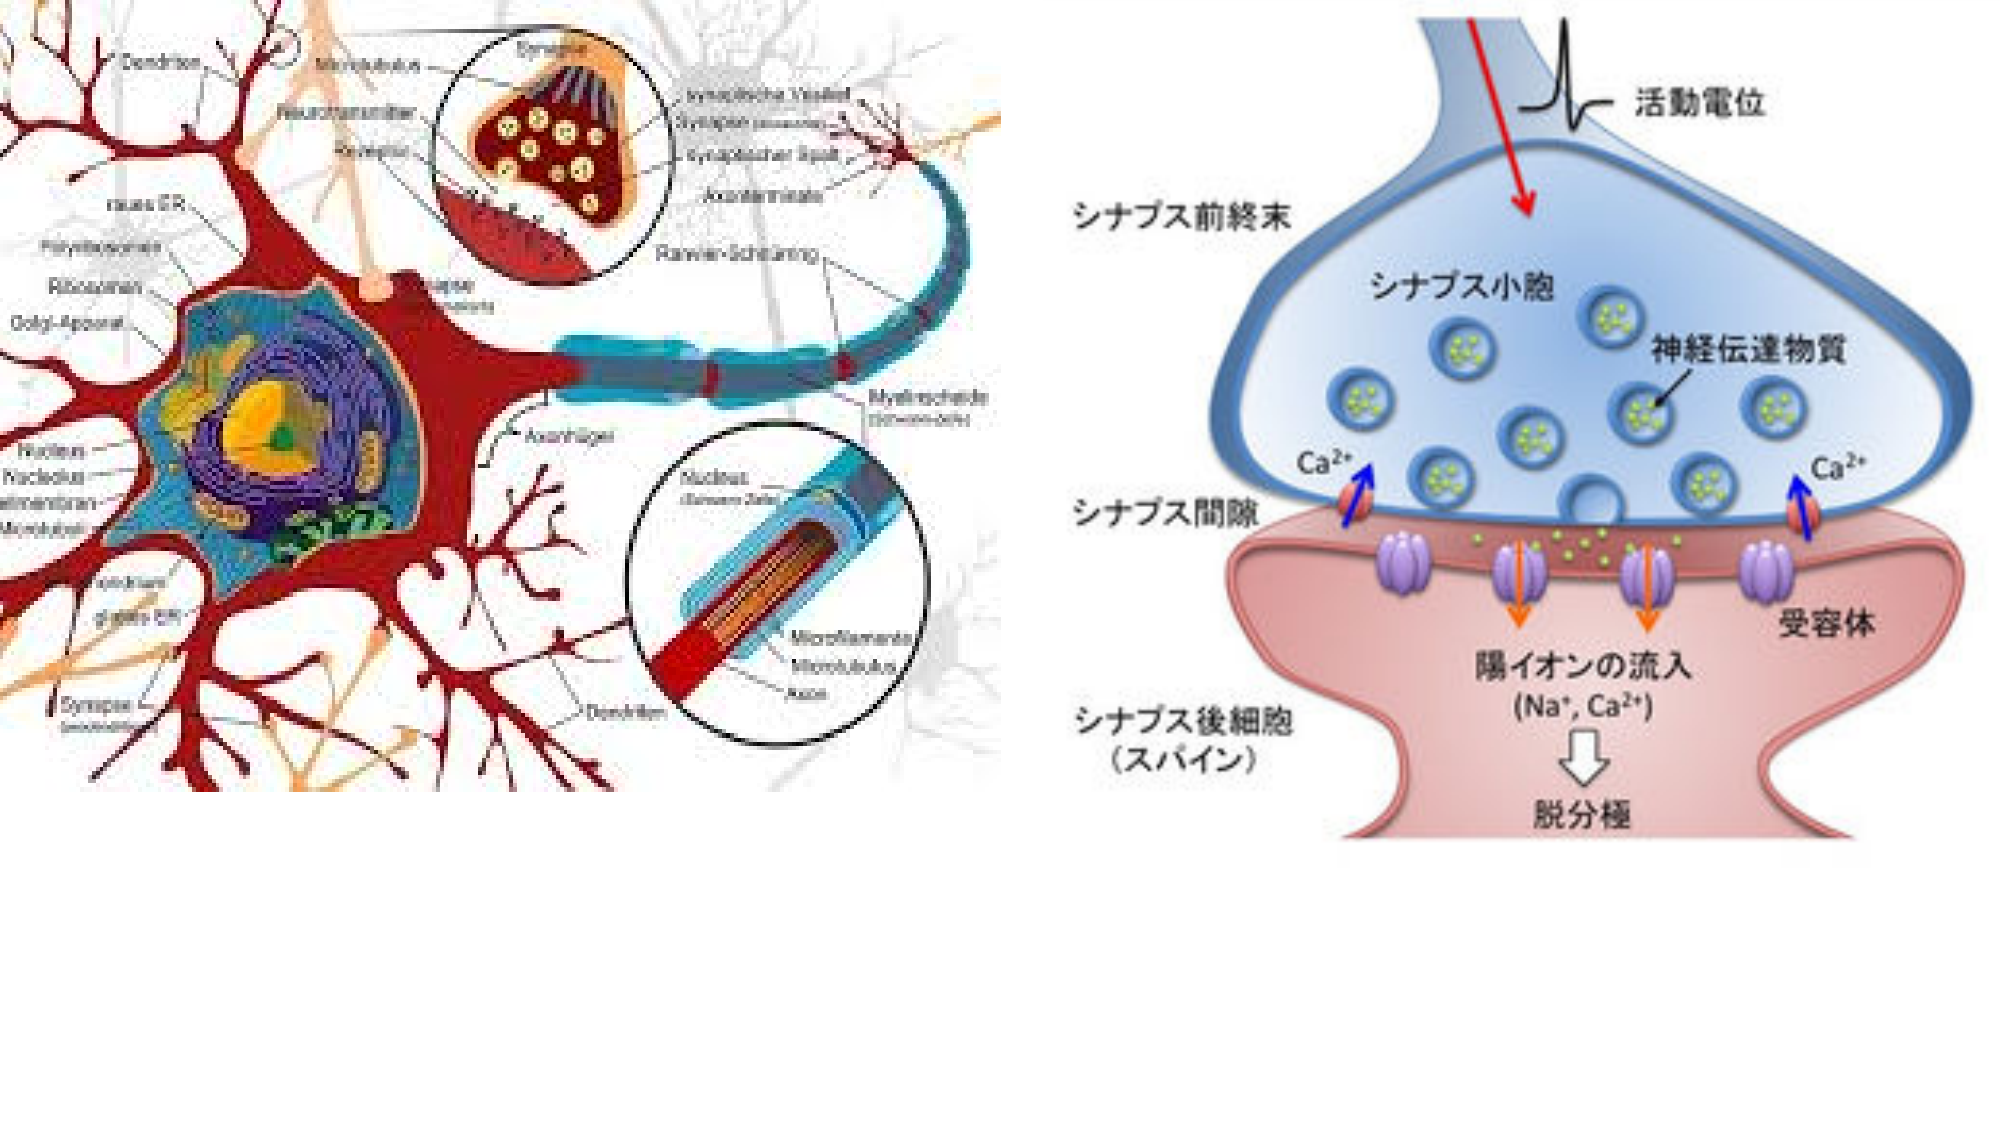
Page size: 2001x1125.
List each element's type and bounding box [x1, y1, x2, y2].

picture [0, 0, 1001, 792]
picture [1043, 0, 2000, 868]
